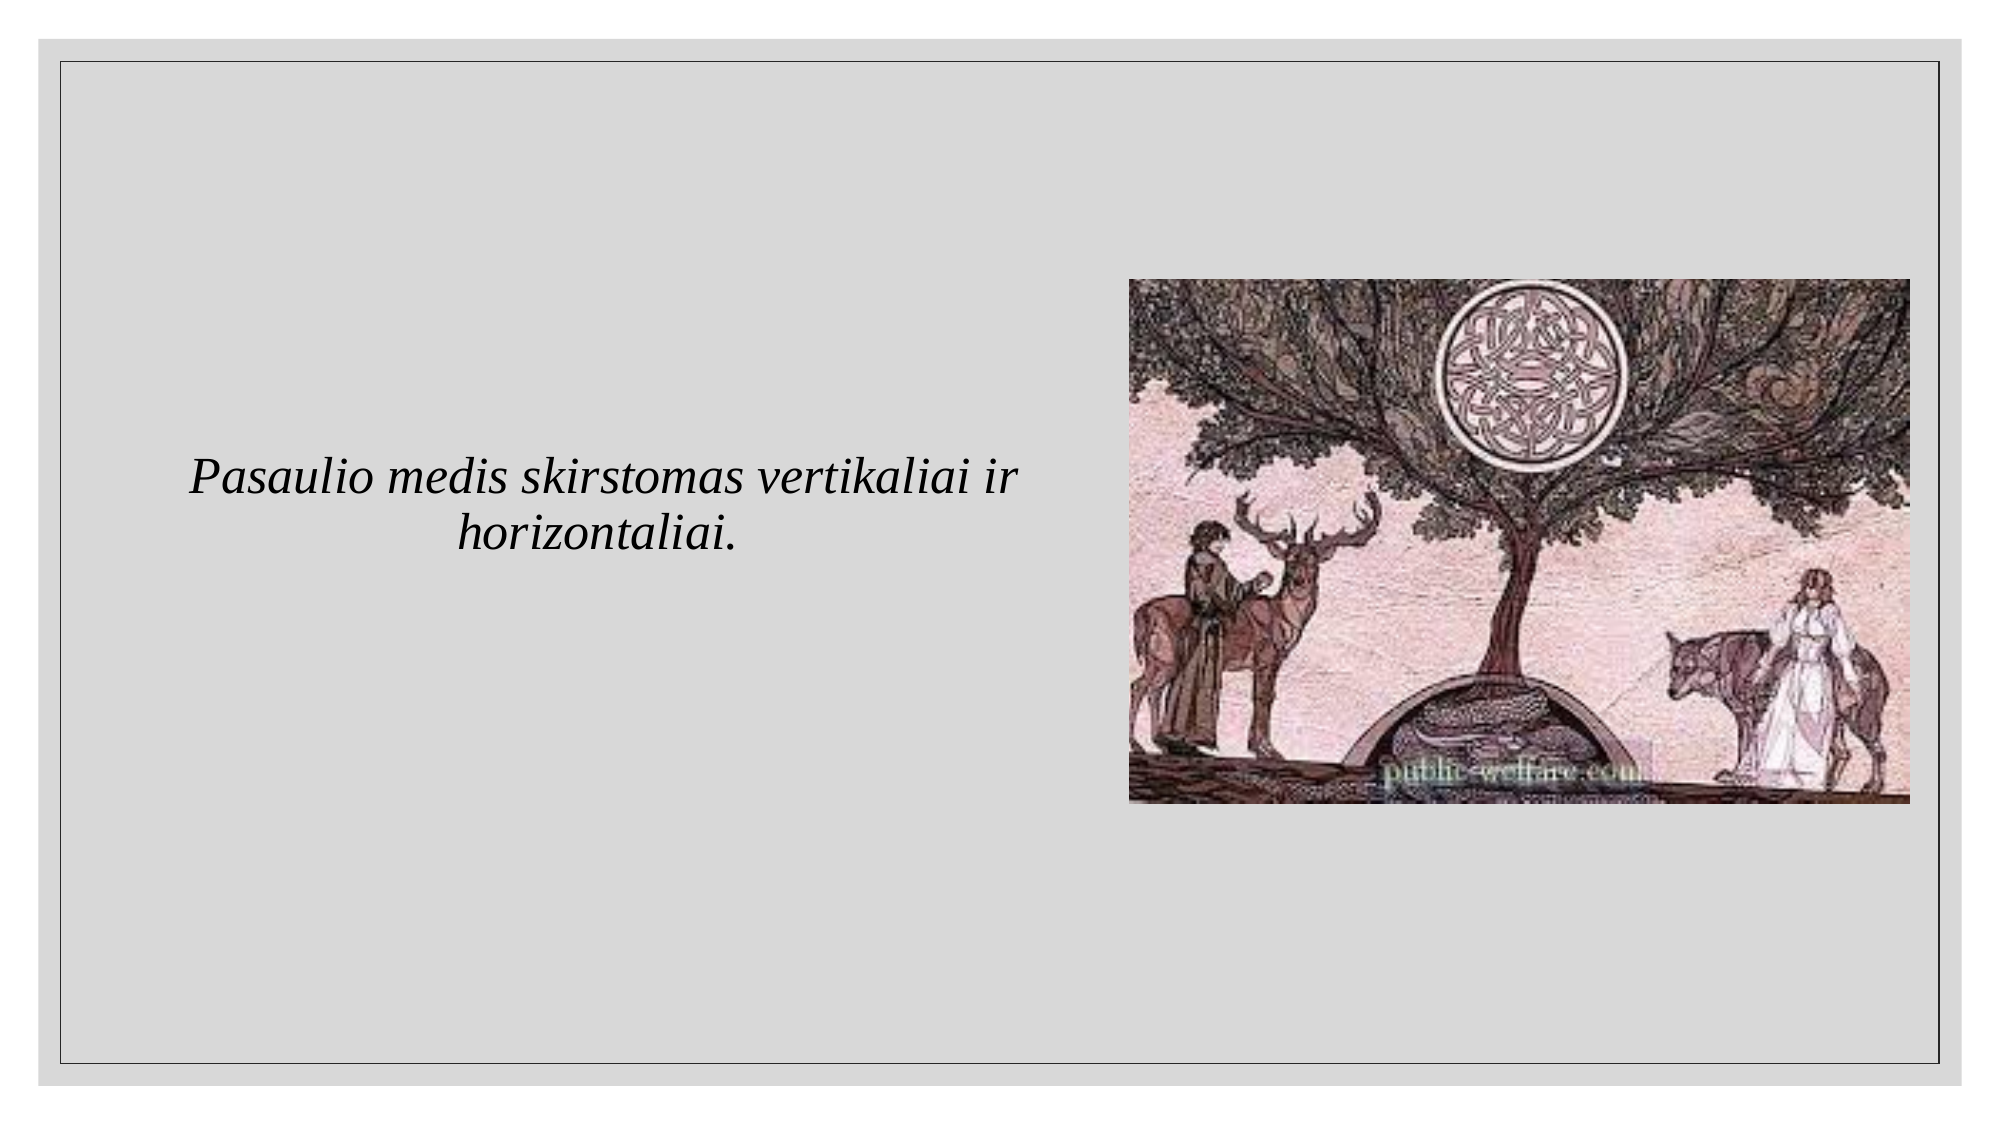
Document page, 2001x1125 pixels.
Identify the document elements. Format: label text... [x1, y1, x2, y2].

title Pasaulio medis skirstomas vertikaliai ir horizontaliai. [136, 116, 1073, 894]
picture [1129, 280, 1910, 804]
